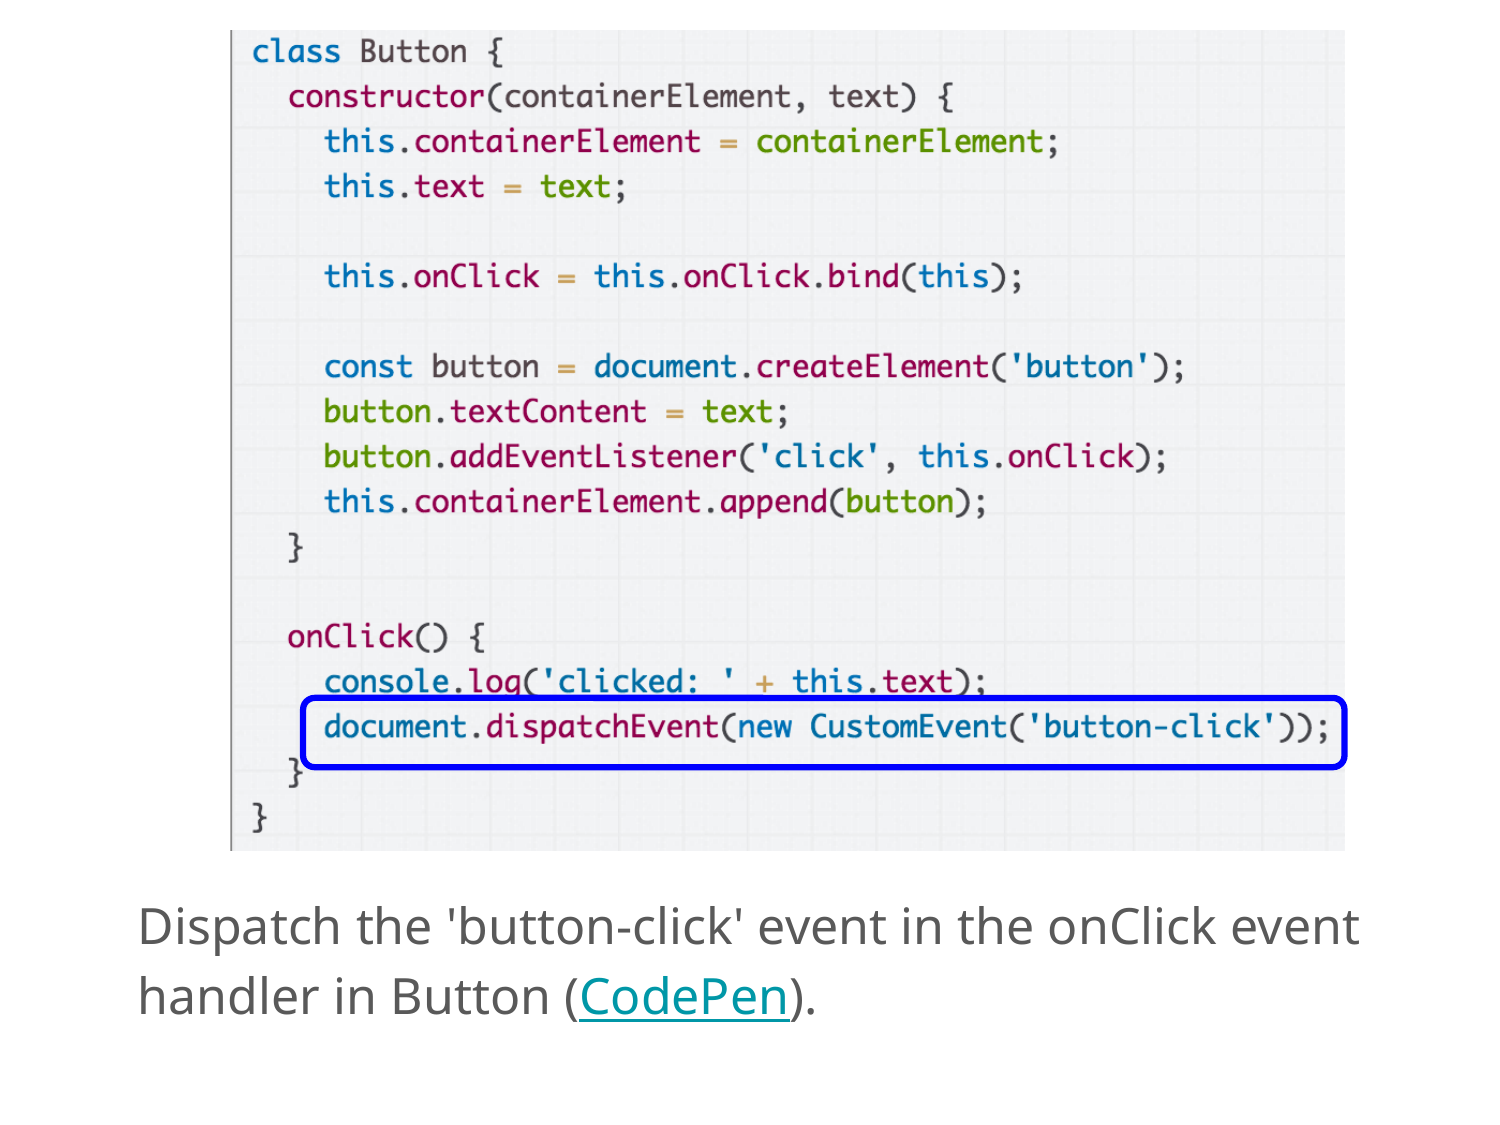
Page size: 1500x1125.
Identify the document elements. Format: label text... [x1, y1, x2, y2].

picture [230, 30, 1345, 851]
picture [307, 701, 1341, 764]
list Dispatch the 'button-click' event in the onClick event handler in Button (CodePen). [122, 870, 1378, 1064]
